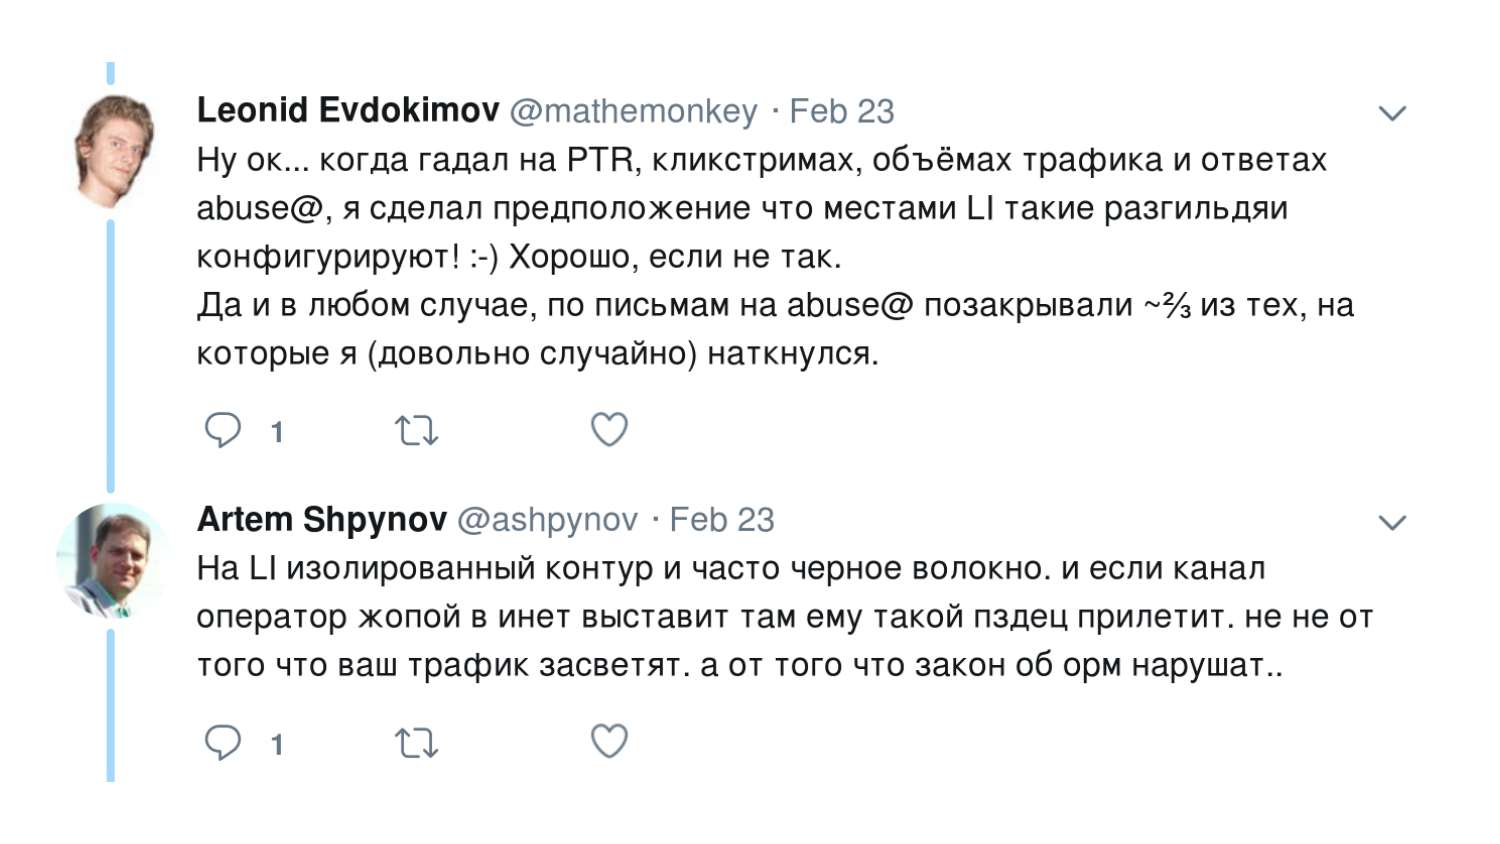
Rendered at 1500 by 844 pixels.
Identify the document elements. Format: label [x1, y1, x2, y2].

picture [24, 62, 1475, 782]
